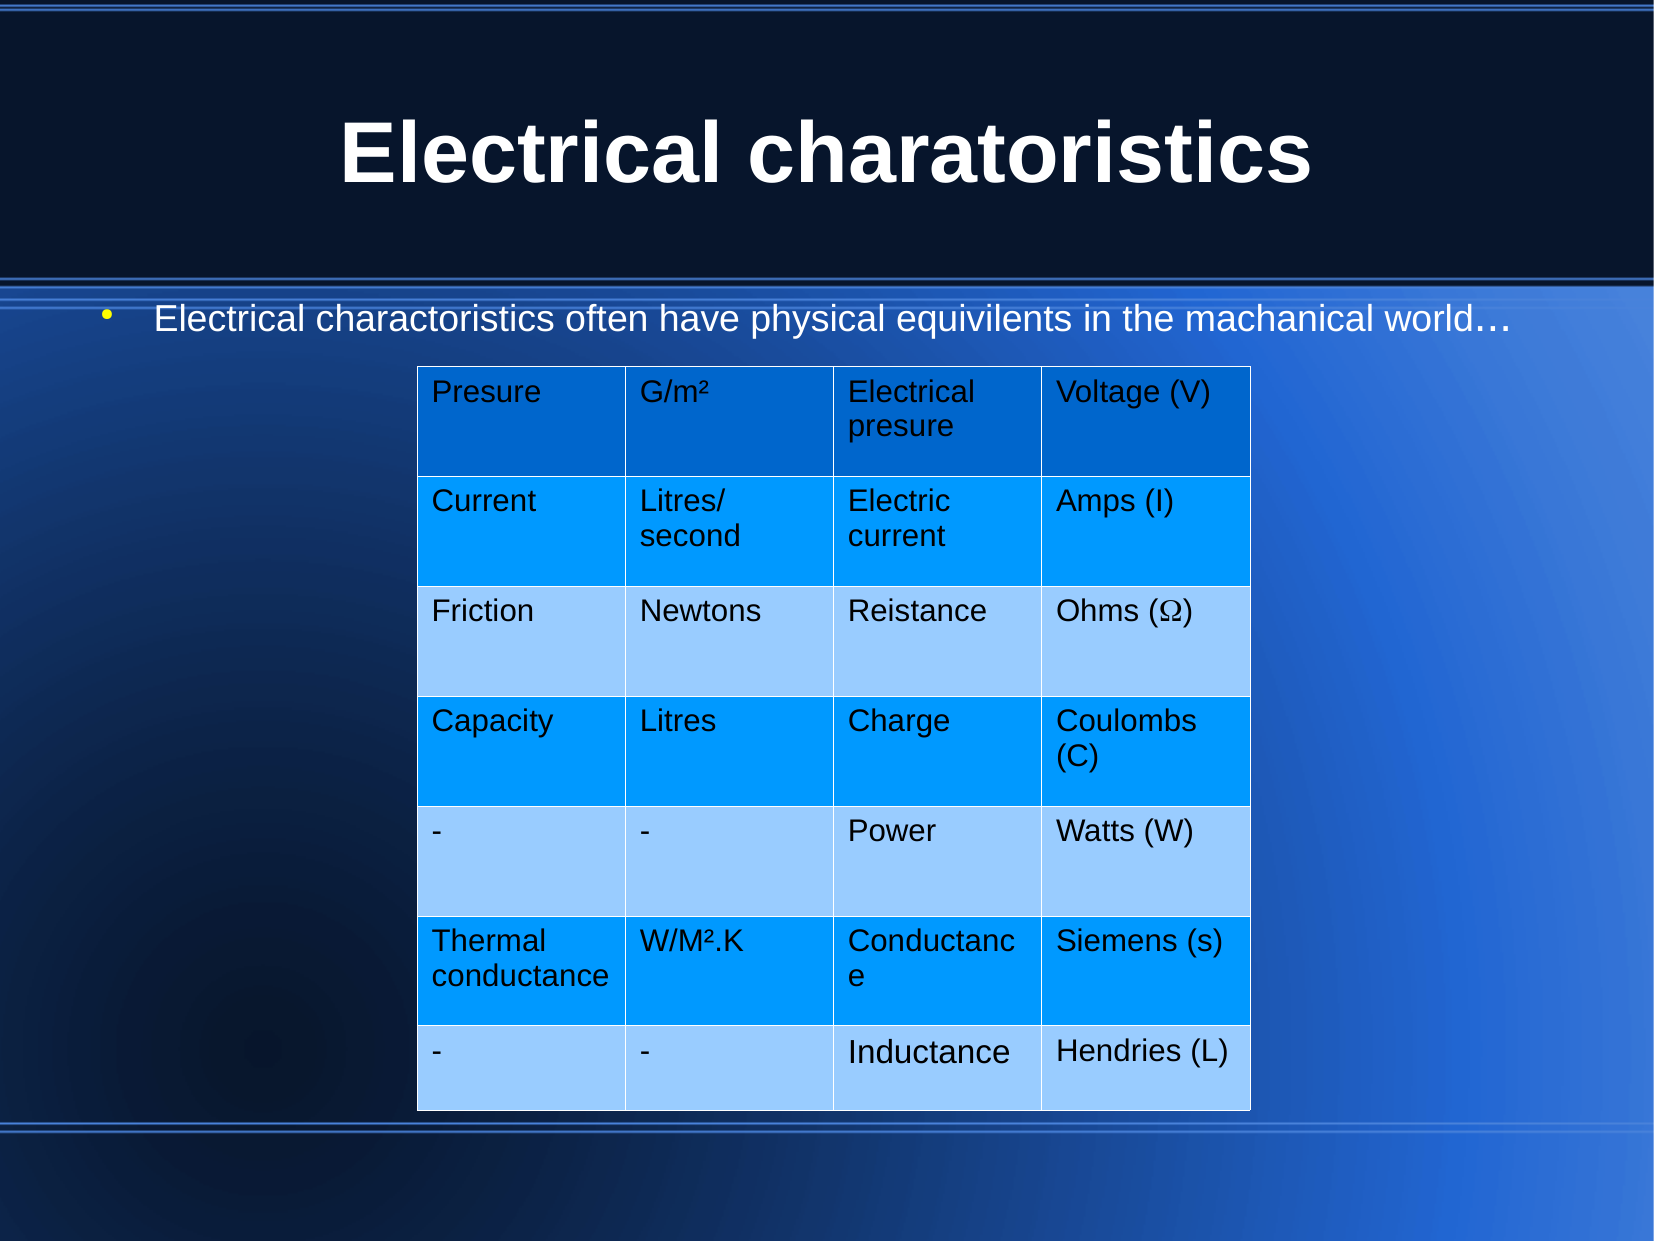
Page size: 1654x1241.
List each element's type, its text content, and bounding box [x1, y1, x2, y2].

table_header Electrical presure [834, 367, 1041, 476]
table_cell Inductance [834, 1026, 1041, 1110]
list Electrical charactoristics often have physical equivilents in the machanical world... [82, 290, 1571, 1109]
table_cell Electric current [834, 477, 1041, 586]
table_cell Conductance [834, 917, 1041, 1025]
table_cell Reistance [834, 587, 1041, 696]
table_cell Ohms (W) [1042, 587, 1250, 696]
table_cell - [418, 1026, 625, 1110]
table_cell - [418, 807, 625, 916]
table_cell Watts (W) [1042, 807, 1250, 916]
table_header G/m² [626, 367, 833, 476]
table_cell W/M².K [626, 917, 833, 1025]
table_header Voltage (V) [1042, 367, 1250, 476]
table_cell Current [418, 477, 625, 586]
table_cell Coulombs (C) [1042, 697, 1250, 806]
table_cell Siemens (s) [1042, 917, 1250, 1025]
table_cell - [626, 807, 833, 916]
table_cell Charge [834, 697, 1041, 806]
table_cell Power [834, 807, 1041, 916]
table_cell Thermal conductance [418, 917, 625, 1025]
table_cell Capacity [418, 697, 625, 806]
table_cell Litres/ second [626, 477, 833, 586]
table_cell Amps (I) [1042, 477, 1250, 586]
table_cell Hendries (L) [1042, 1026, 1250, 1110]
table_cell Friction [418, 587, 625, 696]
title Electrical charatoristics [82, 49, 1571, 257]
table_header Presure [418, 367, 625, 476]
table_cell Litres [626, 697, 833, 806]
table_cell Newtons [626, 587, 833, 696]
picture [0, 0, 1654, 1241]
table_cell - [626, 1026, 833, 1110]
